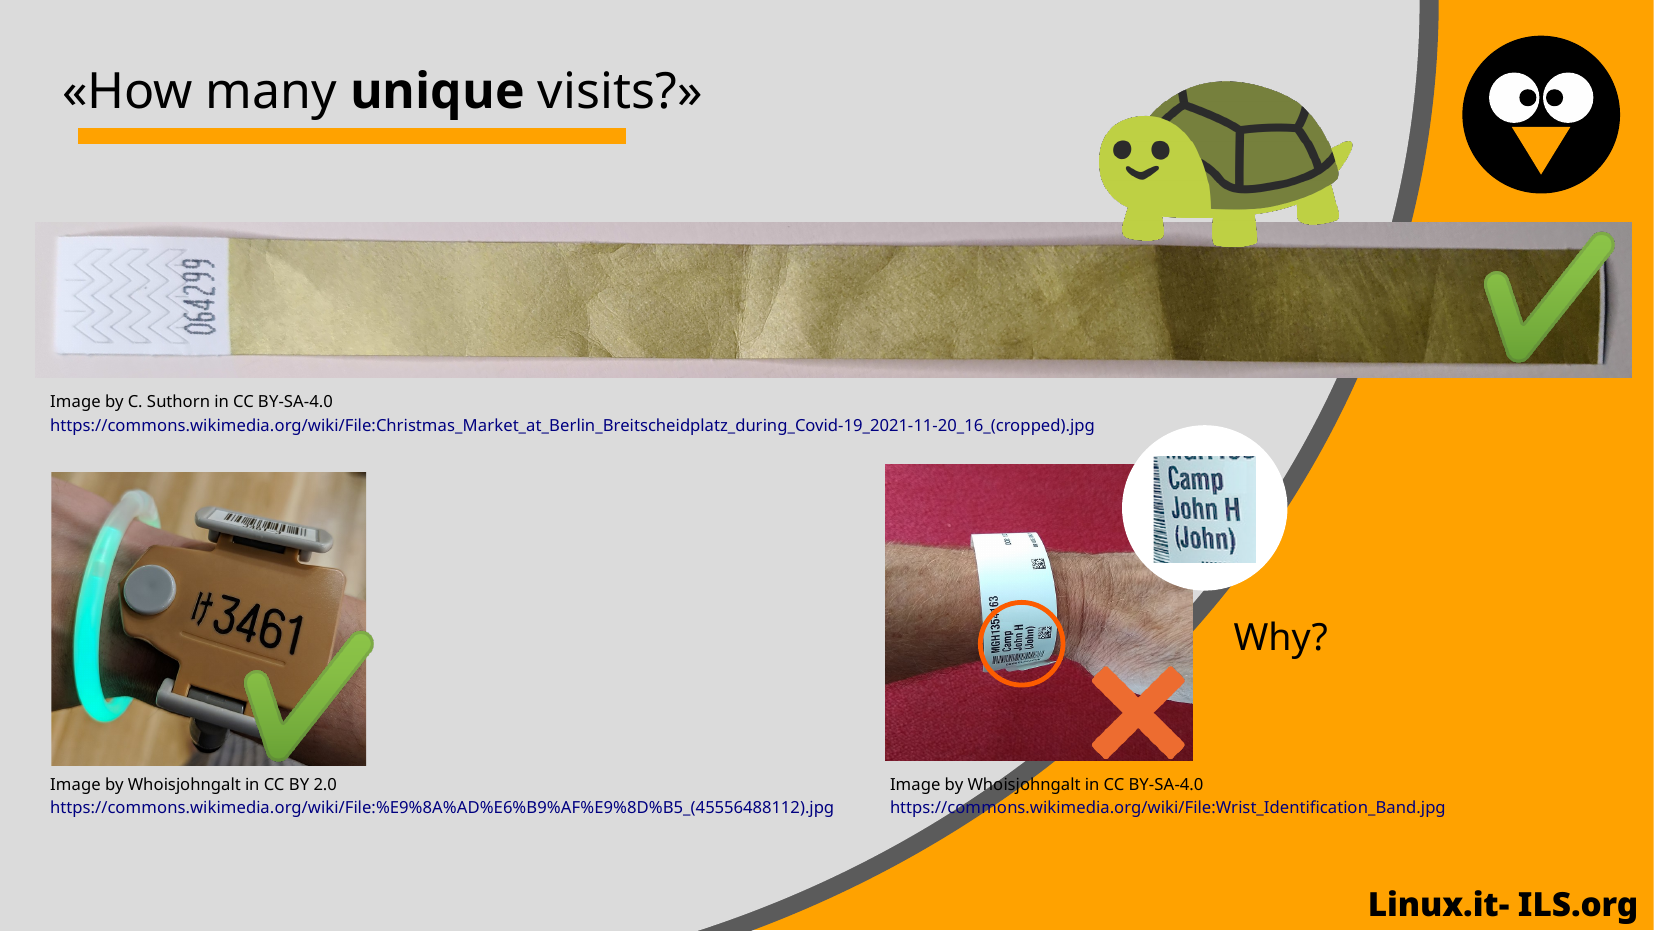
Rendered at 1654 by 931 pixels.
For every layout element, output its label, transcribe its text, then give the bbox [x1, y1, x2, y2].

picture [1153, 456, 1256, 563]
picture [885, 464, 1202, 777]
text_box Linux.it- ILS.org [1346, 874, 1654, 927]
picture [51, 472, 378, 766]
text_box Image by Whoisjohngalt in CC BY-SA-4.0 https://commons.wikimedia.org/wiki/File:Wrist_Identification_Band.jpg [1028, 765, 1465, 820]
text_box Why? [1218, 602, 1348, 662]
picture [35, 23, 1632, 378]
text_box Image by C. Suthorn in CC BY-SA-4.0 https://commons.wikimedia.org/wiki/File:Christmas_Market_at_Berlin_Breitscheidplatz_during_Covid-19_2021-11-20_16_(cropped).jpg [35, 382, 1619, 438]
text_box [1122, 425, 1288, 591]
text_box Image by Whoisjohngalt in CC BY 2.0 https://commons.wikimedia.org/wiki/File:%E9%8A%AD%E6%B9%AF%E9%8D%B5_(45556488112).jpg [35, 765, 1028, 820]
text_box «How many unique visits?» [47, 47, 733, 180]
